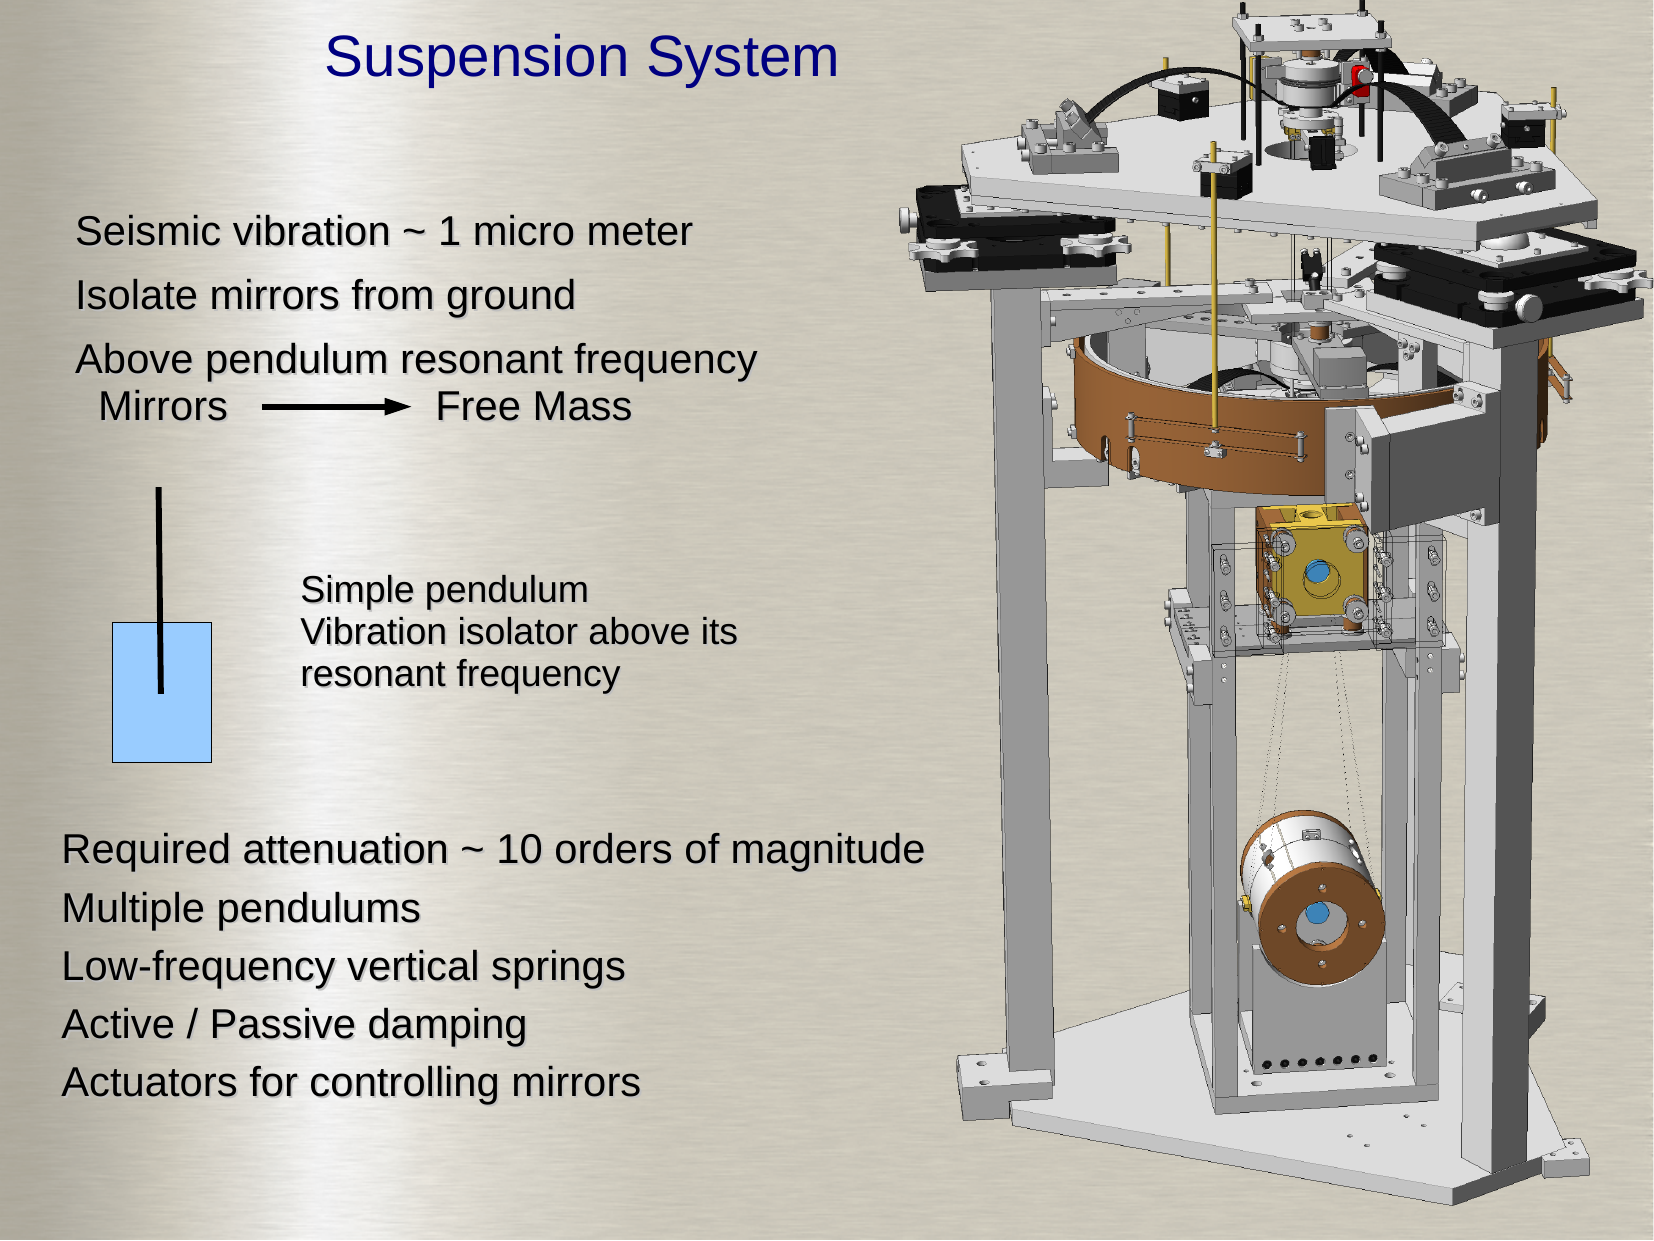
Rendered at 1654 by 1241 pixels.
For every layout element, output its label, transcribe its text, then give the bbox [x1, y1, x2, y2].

text_box Required attenuation ~ 10 orders of magnitude Multiple pendulums Low-frequency vertical springs Active / Passive damping Actuators for controlling mirrors [43, 815, 945, 1117]
text_box Seismic vibration ~ 1 micro meter Isolate mirrors from ground Above pendulum resonant frequency Mirrors Free Mass [57, 197, 793, 440]
text_box Simple pendulum Vibration isolator above its resonant frequency [282, 558, 760, 706]
text_box Suspension System [310, 16, 856, 96]
picture [0, 0, 1654, 1240]
text_box [112, 622, 212, 763]
